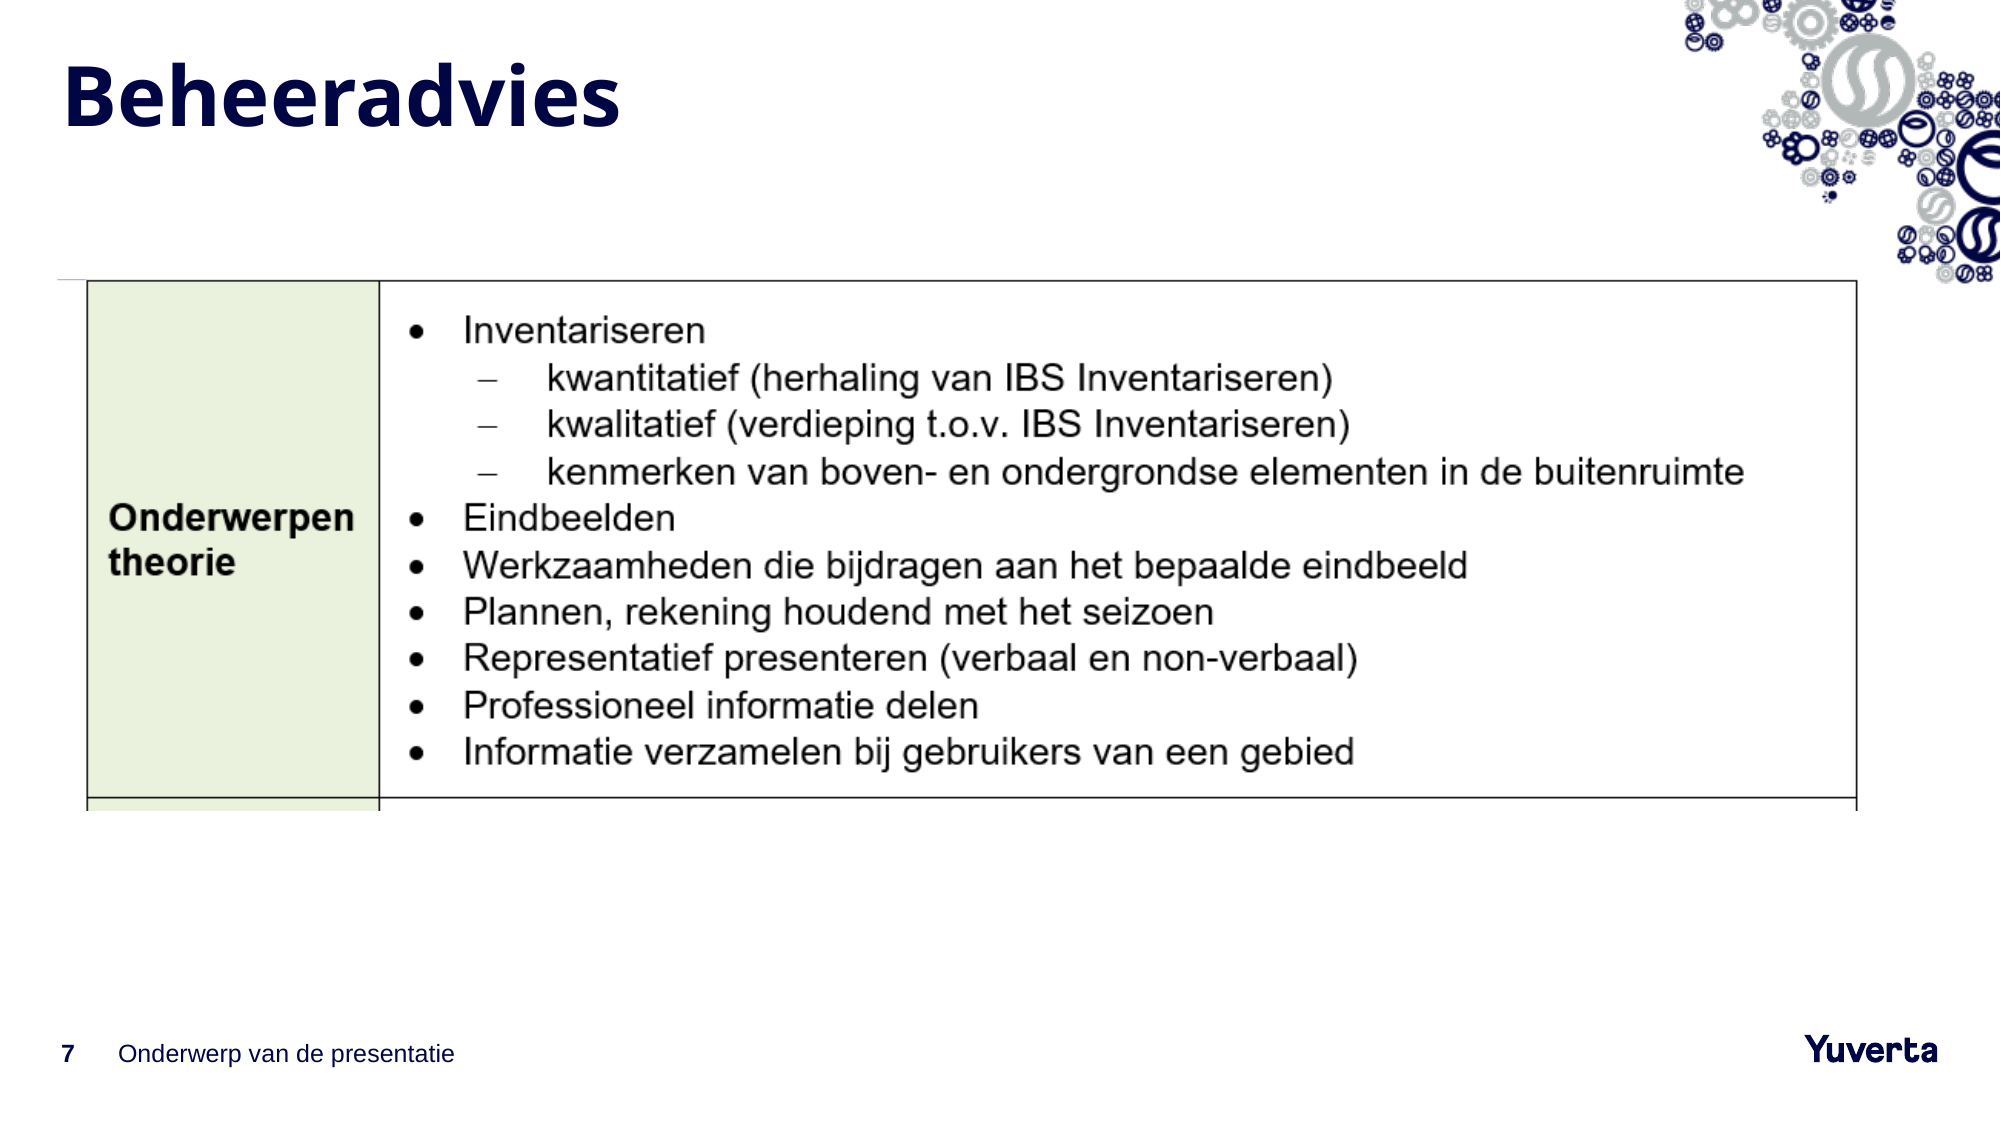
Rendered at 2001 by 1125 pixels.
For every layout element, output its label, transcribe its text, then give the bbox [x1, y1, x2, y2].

title Beheeradvies [60, 48, 1745, 240]
text_box 7 [60, 1037, 113, 1074]
picture [36, 279, 1870, 811]
text_box Onderwerp van de presentatie [118, 1037, 987, 1074]
